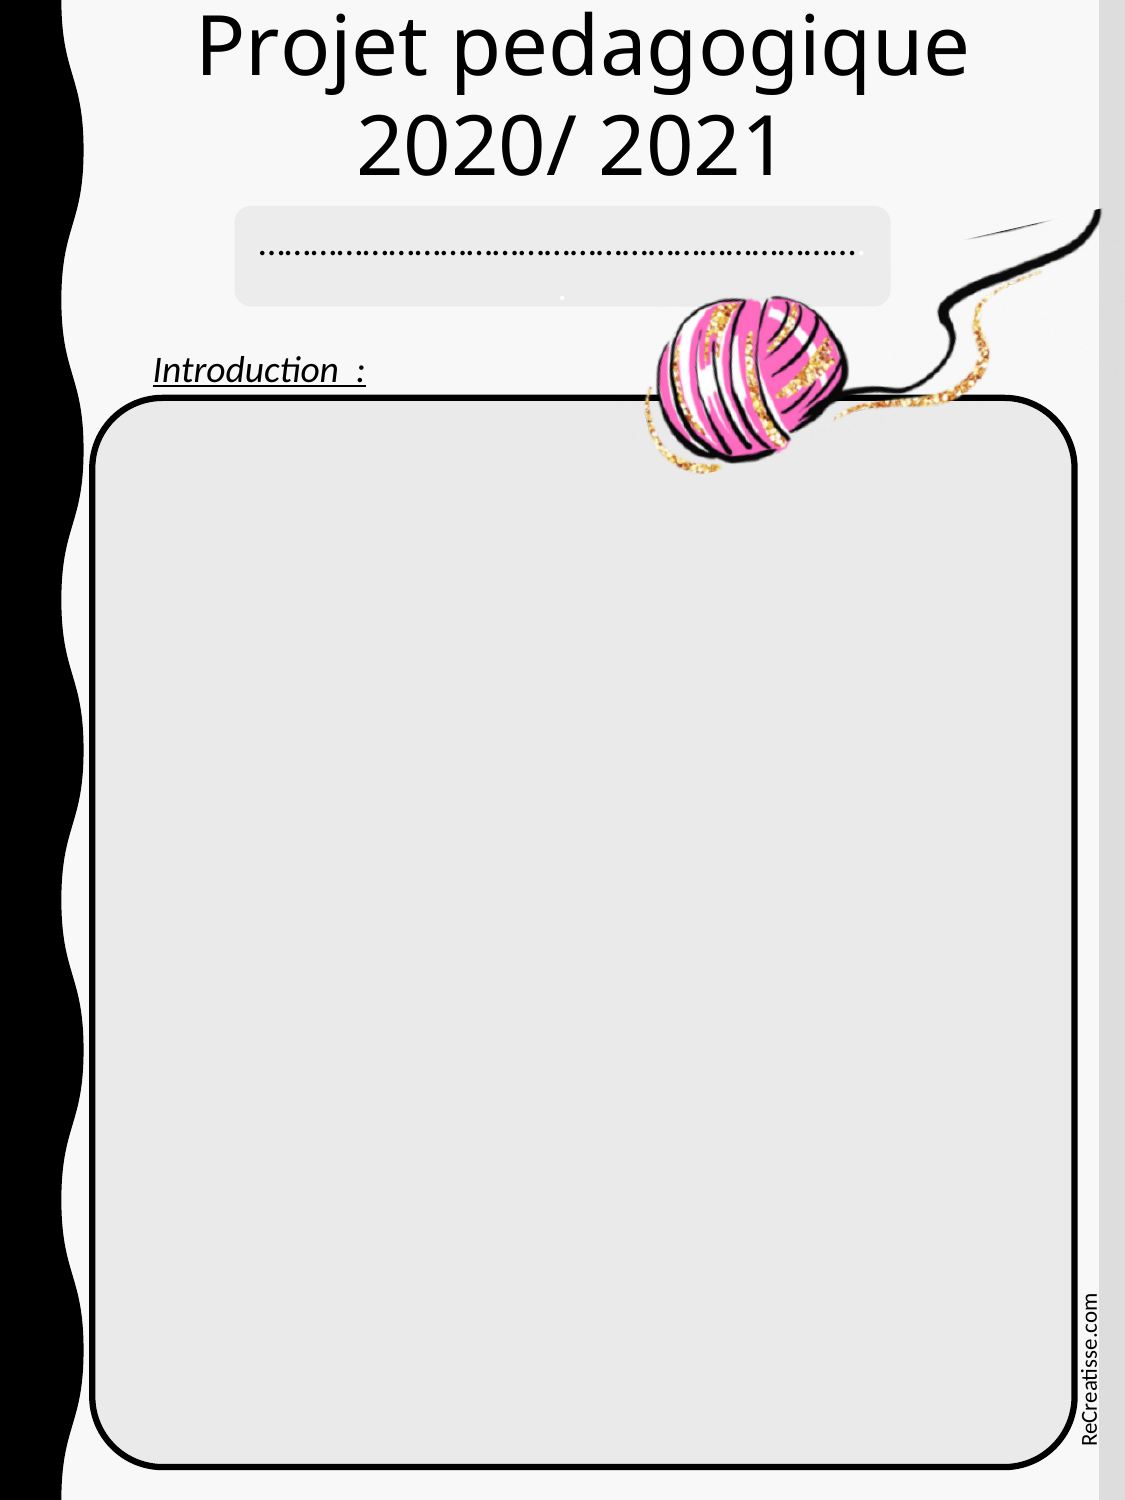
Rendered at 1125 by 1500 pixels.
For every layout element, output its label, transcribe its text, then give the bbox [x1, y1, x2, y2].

picture [589, 203, 1125, 492]
text_box ReCreatisse.com [1066, 1278, 1109, 1462]
text_box Introduction : [138, 337, 381, 397]
text_box …………………………………………………………….. [234, 205, 891, 307]
text_box [92, 397, 1075, 1468]
text_box Projet pedagogique 2020/ 2021 [24, 0, 1125, 200]
